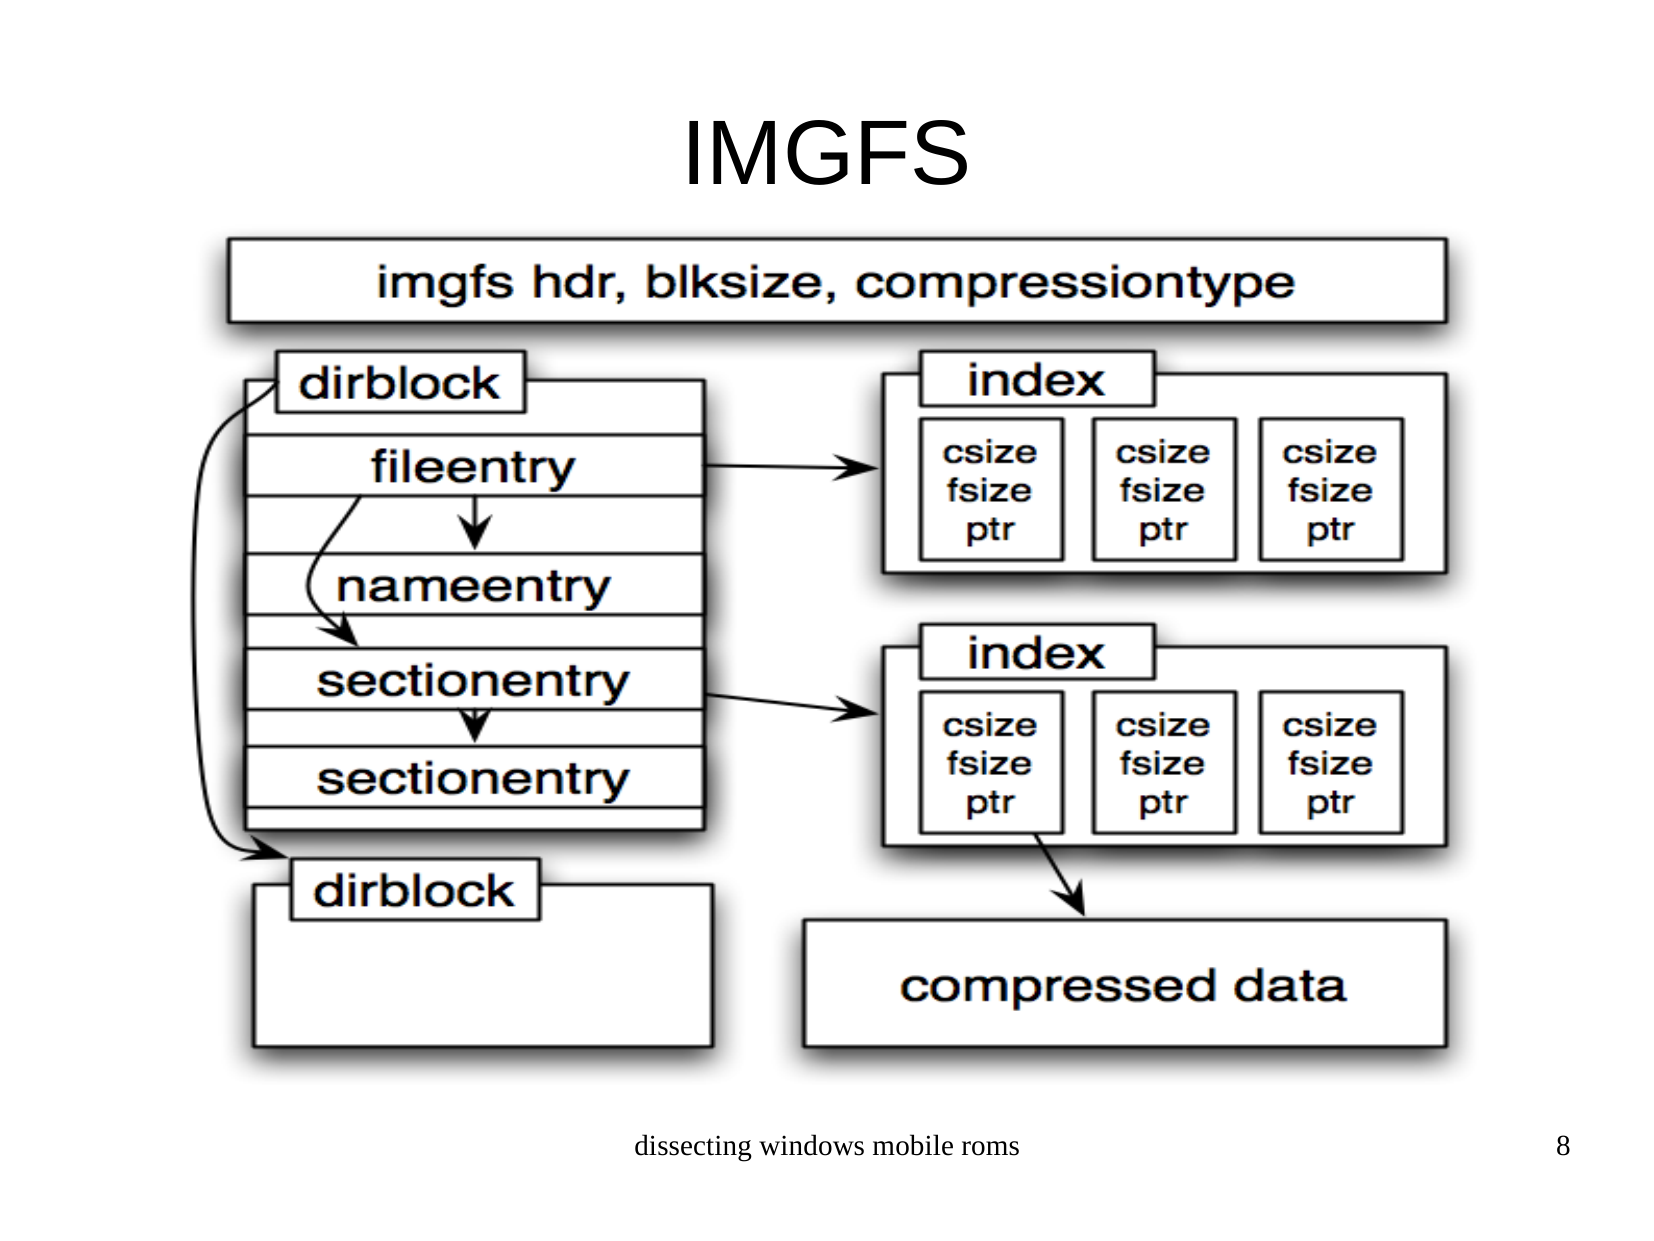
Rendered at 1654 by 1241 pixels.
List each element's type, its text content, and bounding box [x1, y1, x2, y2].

title IMGFS [82, 49, 1571, 257]
picture [145, 187, 1529, 1126]
